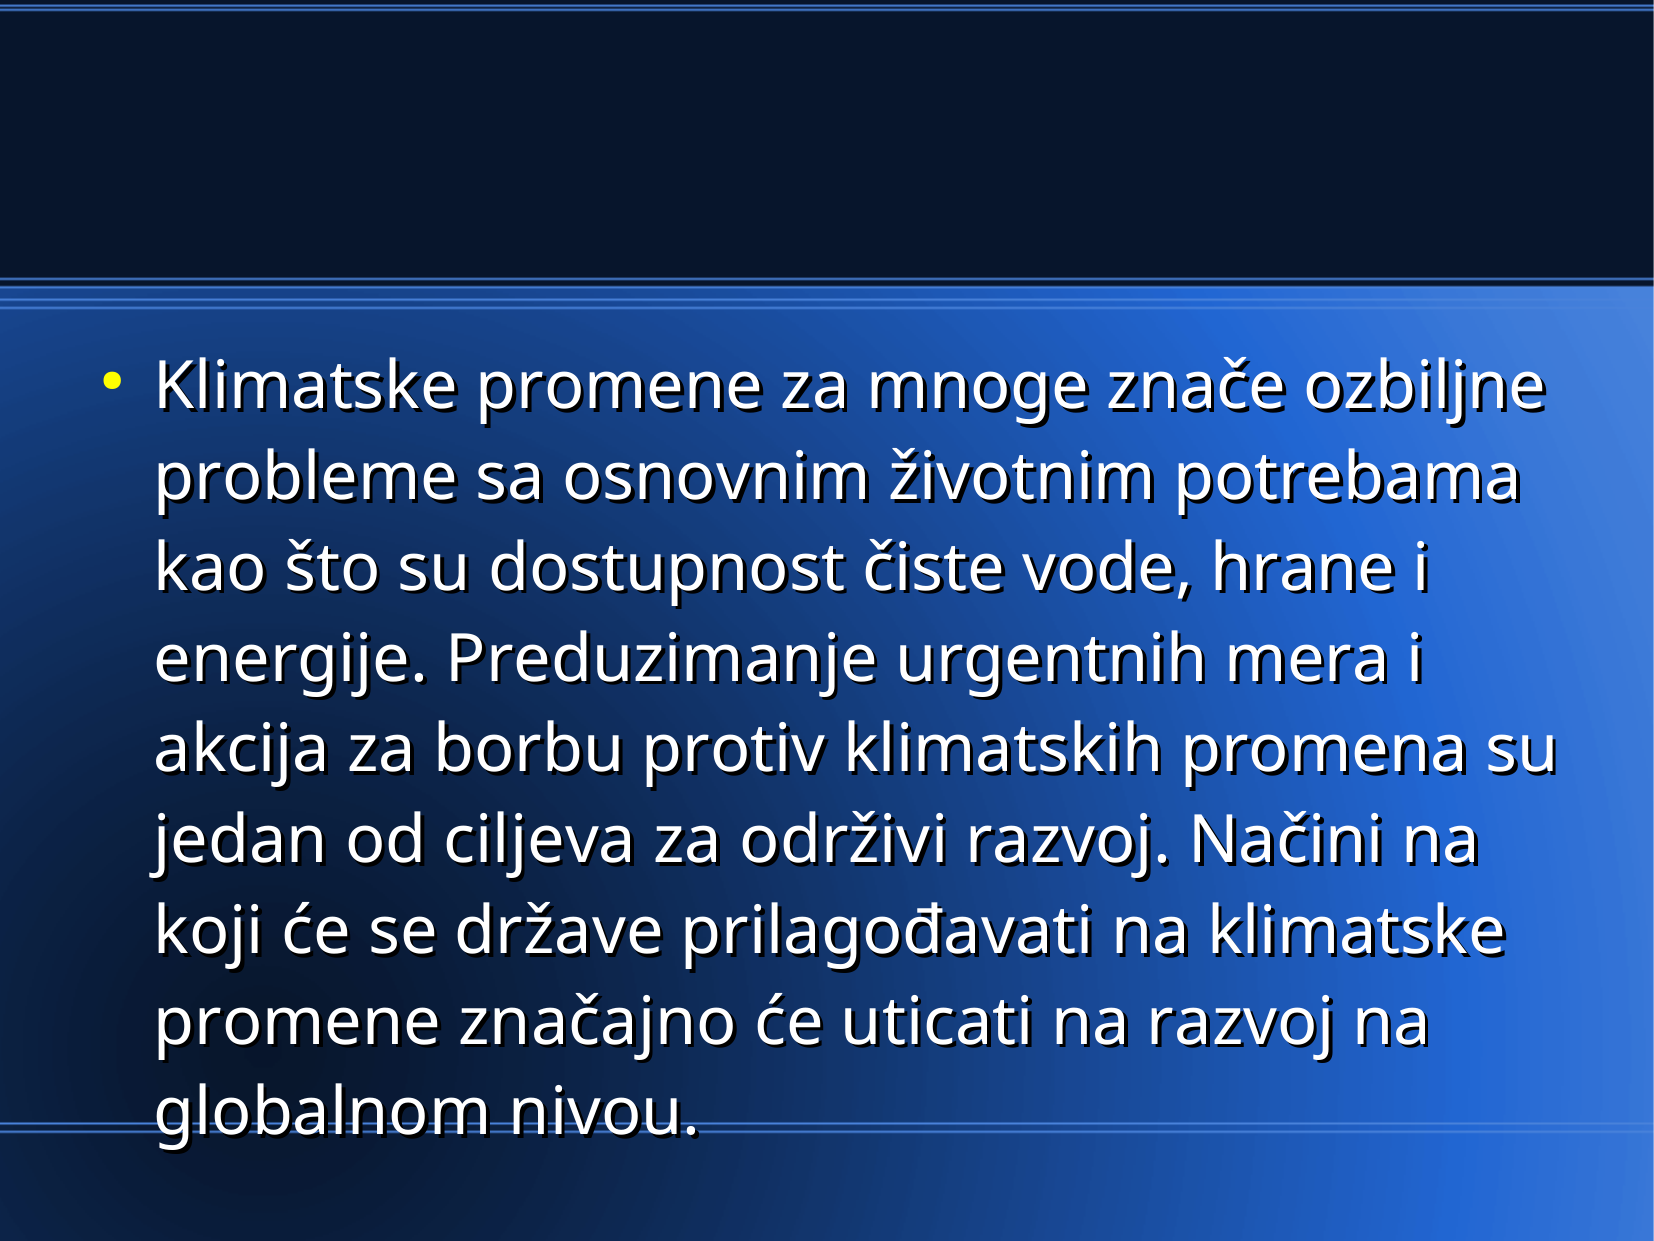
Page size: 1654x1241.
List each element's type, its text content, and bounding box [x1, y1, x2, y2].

list Klimatske promene za mnoge znače ozbiljne probleme sa osnovnim životnim potrebama kao što su dostupnost čiste vode, hrane i energije. Preduzimanje urgentnih mera i akcija za borbu protiv klimatskih promena su jedan od ciljeva za održivi razvoj. Načini na koji će se države prilagođavati na klimatske promene značajno će uticati nа razvoj na globalnom nivou. [82, 337, 1571, 1052]
picture [0, 0, 1654, 1241]
